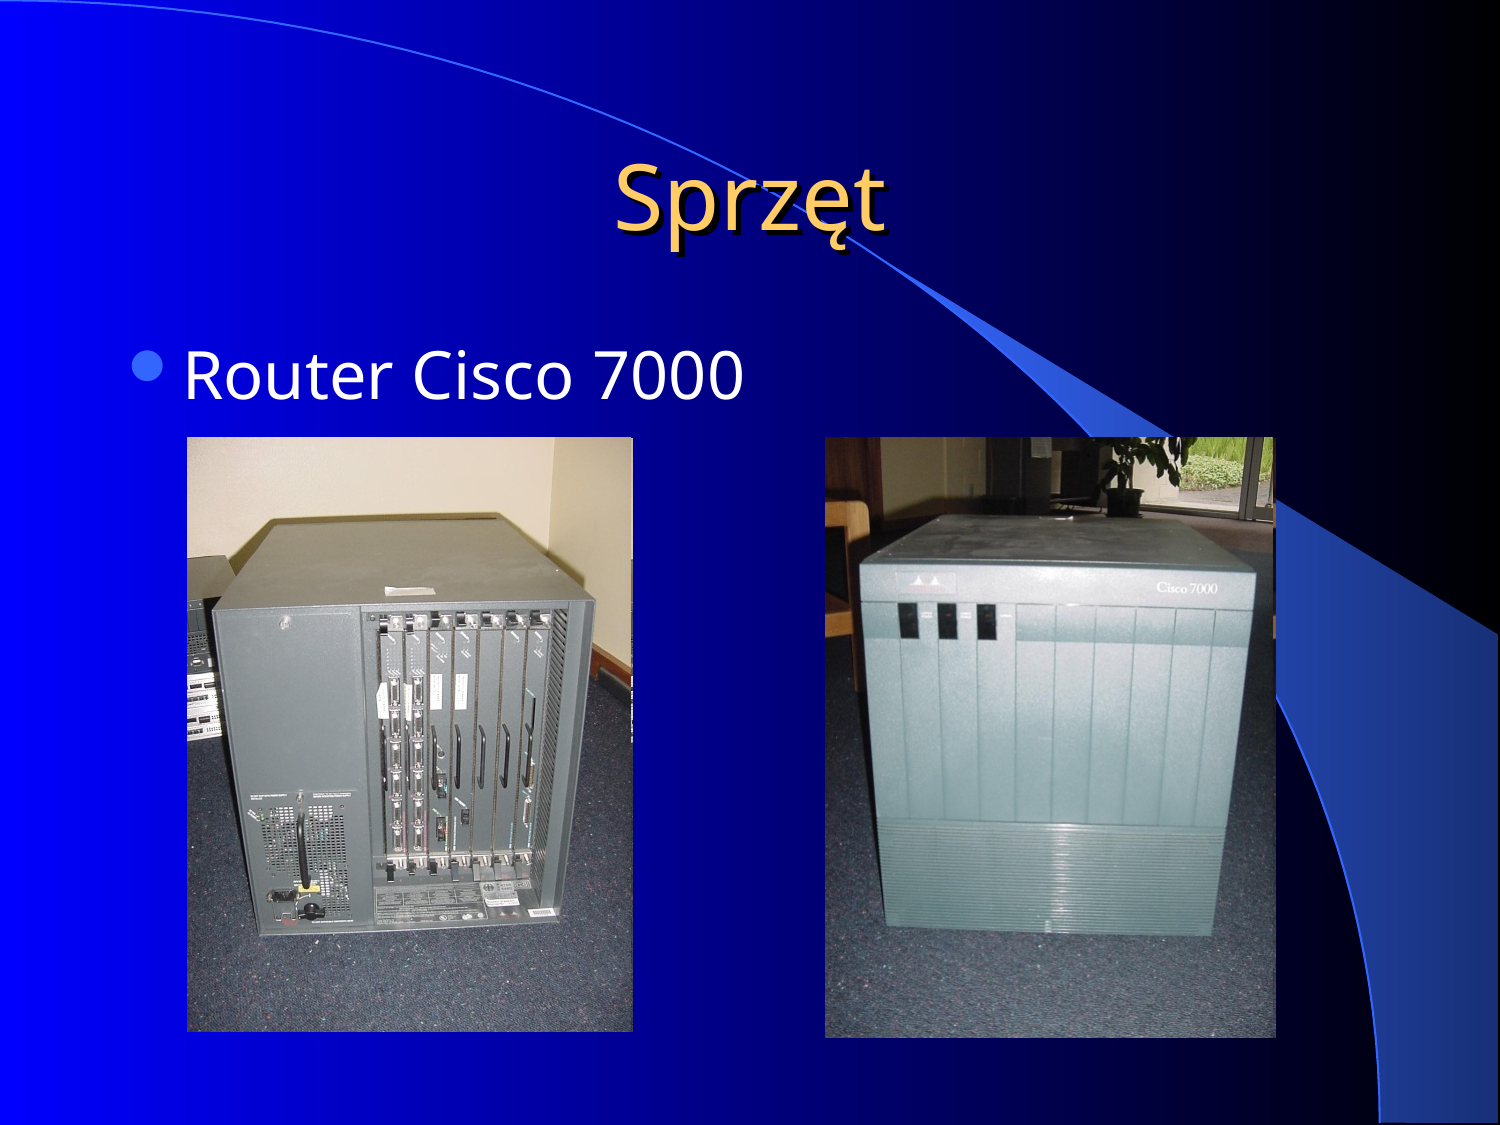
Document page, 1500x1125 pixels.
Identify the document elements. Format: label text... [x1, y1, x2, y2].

text_box Router Cisco 7000 [112, 324, 1388, 1001]
picture [825, 437, 1276, 1038]
title Sprzęt [112, 99, 1388, 288]
picture [187, 437, 633, 1032]
